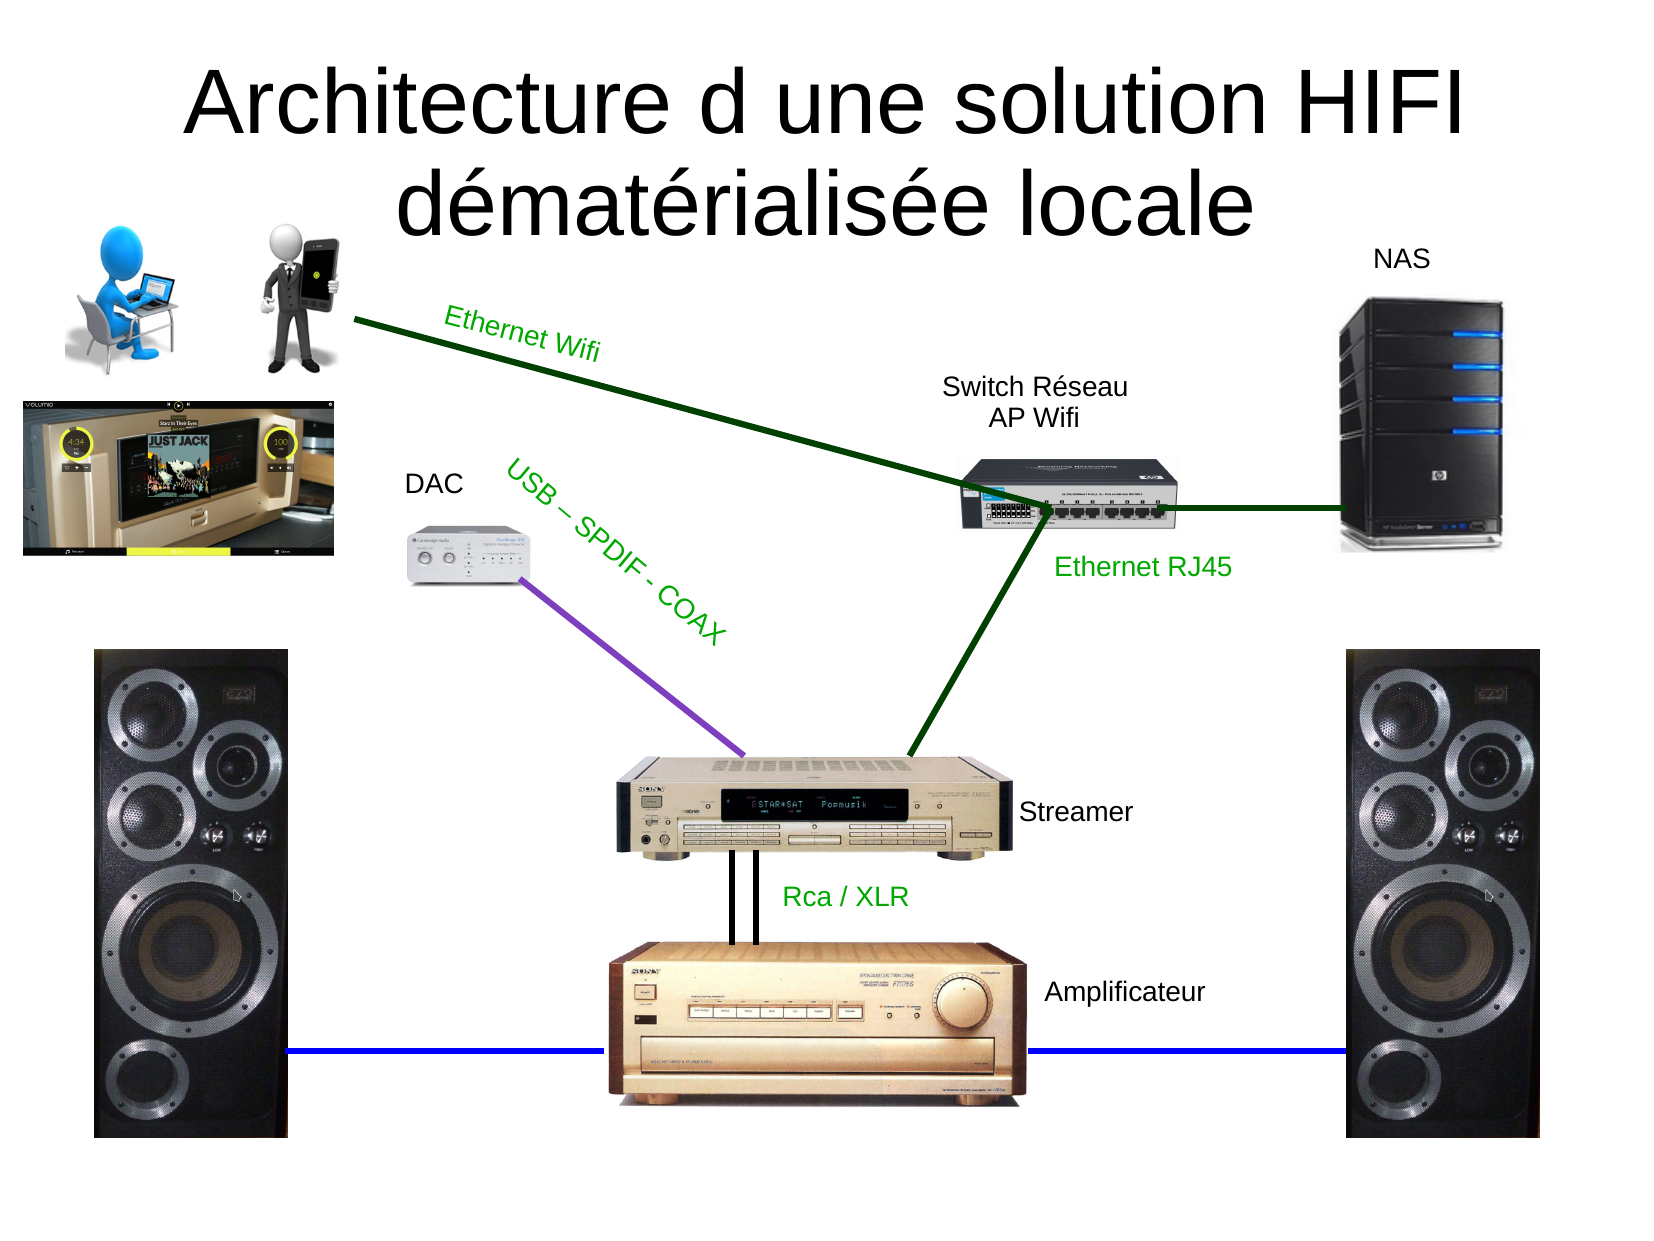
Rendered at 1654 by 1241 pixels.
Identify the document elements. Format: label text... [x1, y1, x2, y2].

text_box NAS [1358, 236, 1501, 292]
picture [1346, 649, 1540, 1139]
picture [395, 520, 544, 591]
text_box USB – SPDIF - COAX [479, 436, 834, 768]
text_box DAC [389, 460, 532, 516]
picture [23, 401, 334, 556]
text_box Ethernet RJ45 [1039, 543, 1418, 599]
picture [955, 486, 1045, 532]
picture [1316, 270, 1536, 556]
title Architecture d une solution HIFI dématérialisée locale [82, 49, 1571, 257]
text_box Streamer [1003, 789, 1317, 845]
picture [955, 455, 1182, 532]
picture [94, 649, 288, 1139]
text_box Amplificateur [1029, 968, 1343, 1024]
text_box Rca / XLR [767, 874, 1146, 930]
text_box Ethernet Wifi [423, 287, 803, 436]
picture [614, 750, 1016, 863]
text_box Switch Réseau AP Wifi [927, 363, 1241, 455]
picture [65, 216, 355, 378]
picture [603, 935, 1030, 1110]
